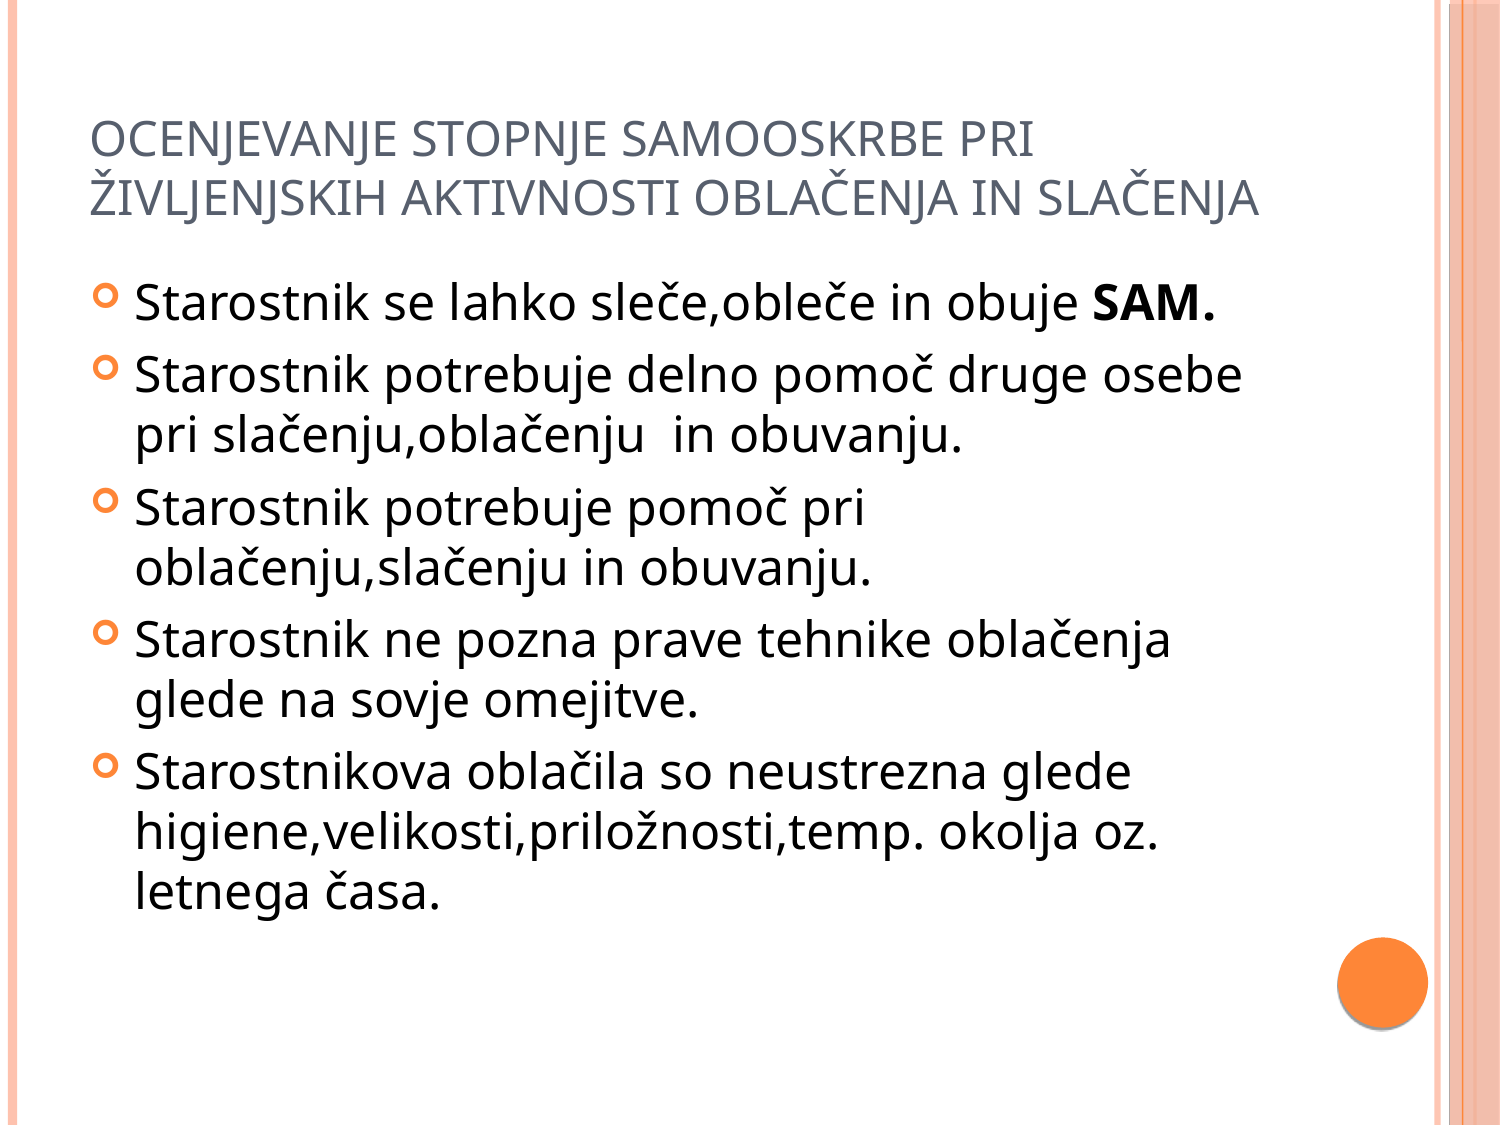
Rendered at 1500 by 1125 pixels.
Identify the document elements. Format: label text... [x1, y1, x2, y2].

title Ocenjevanje stopnje samooskrbe pri življenjskih aktivnosti oblačenja in slačenja [75, 45, 1300, 233]
list Starostnik se lahko sleče,obleče in obuje SAM. Starostnik potrebuje delno pomoč druge osebe pri slačenju,oblačenju in obuvanju. Starostnik potrebuje pomoč pri oblačenju,slačenju in obuvanju. Starostnik ne pozna prave tehnike oblačenja glede na sovje omejitve. Starostnikova oblačila so neustrezna glede higiene,velikosti,priložnosti,temp. okolja oz. letnega časa. [75, 262, 1300, 1062]
